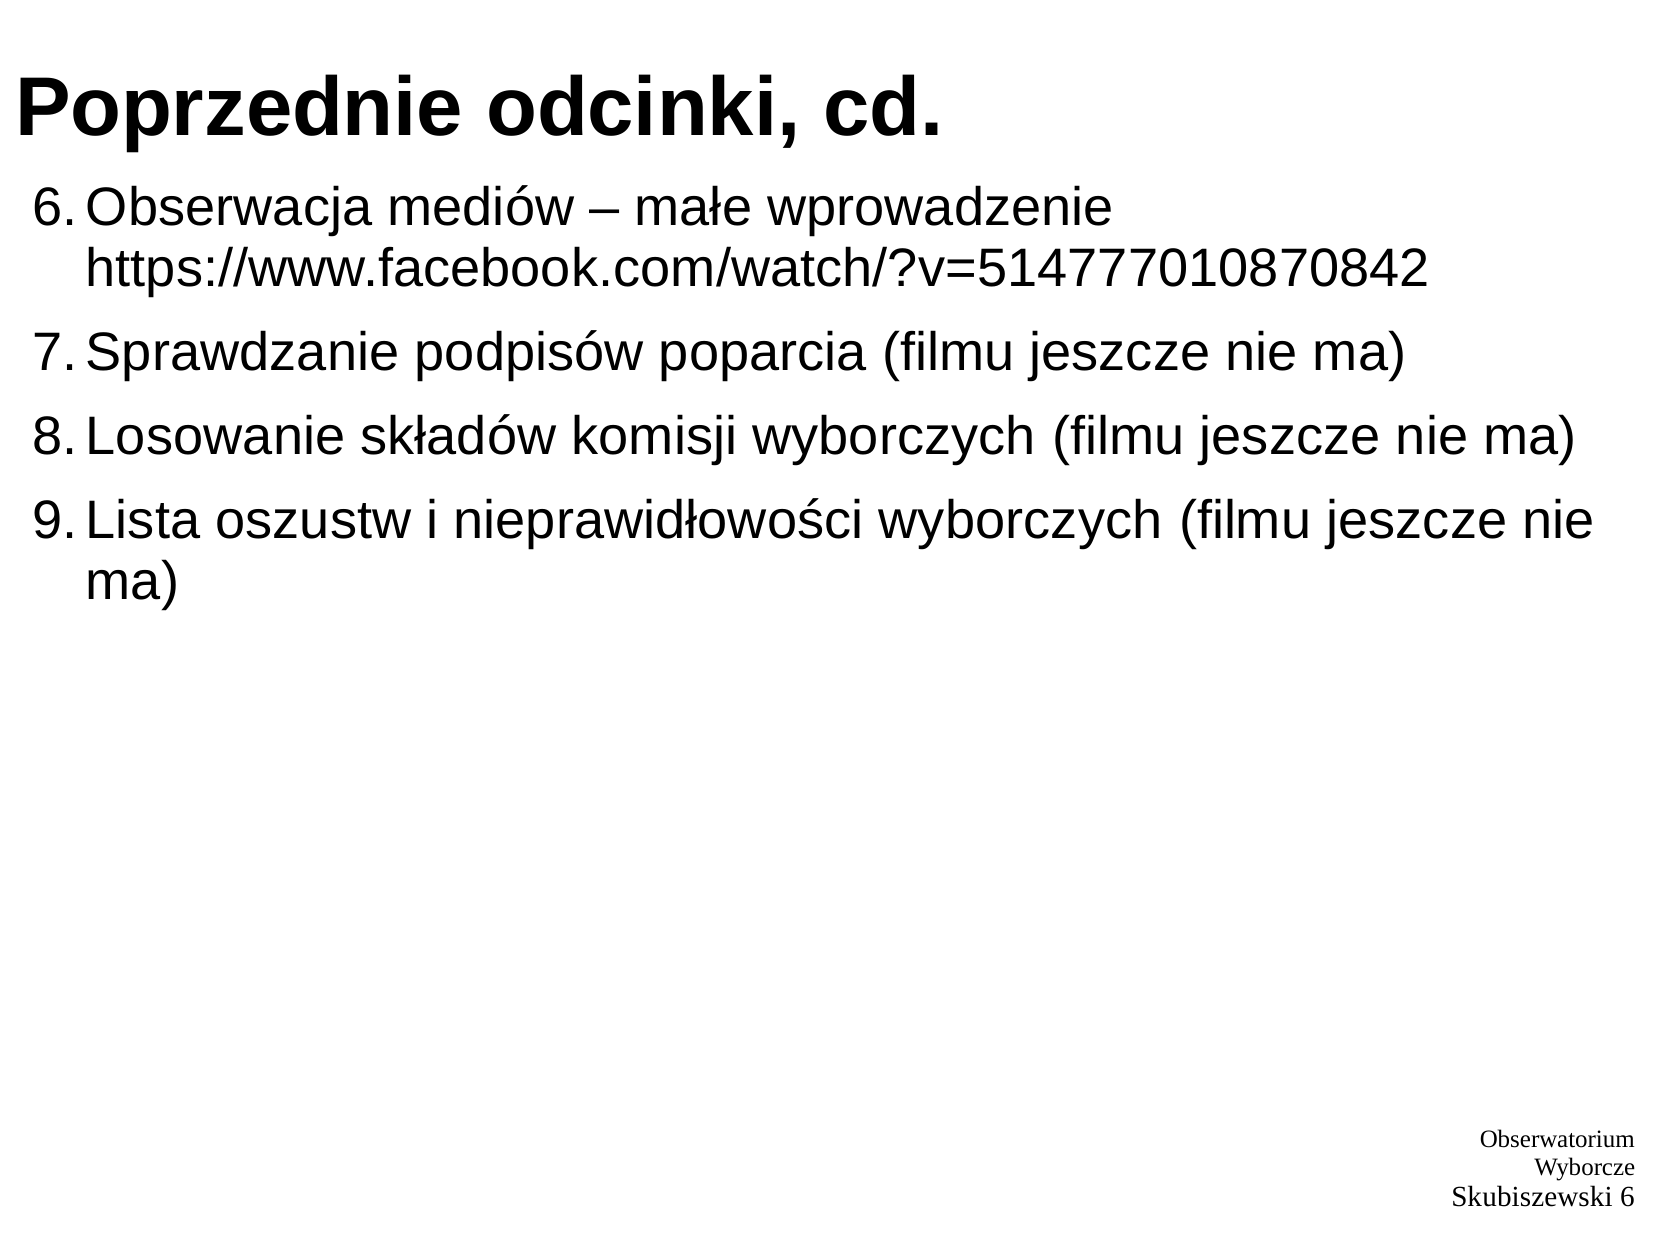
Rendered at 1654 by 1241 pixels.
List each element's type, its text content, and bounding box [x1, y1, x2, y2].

list Poprzednie odcinki, cd. Obserwacja mediów – małe wprowadzenie https://www.facebook.com/watch/?v=514777010870842 Sprawdzanie podpisów poparcia (filmu jeszcze nie ma) Losowanie składów komisji wyborczych (filmu jeszcze nie ma) Lista oszustw i nieprawidłowości wyborczych (filmu jeszcze nie ma) [15, 60, 1636, 1241]
